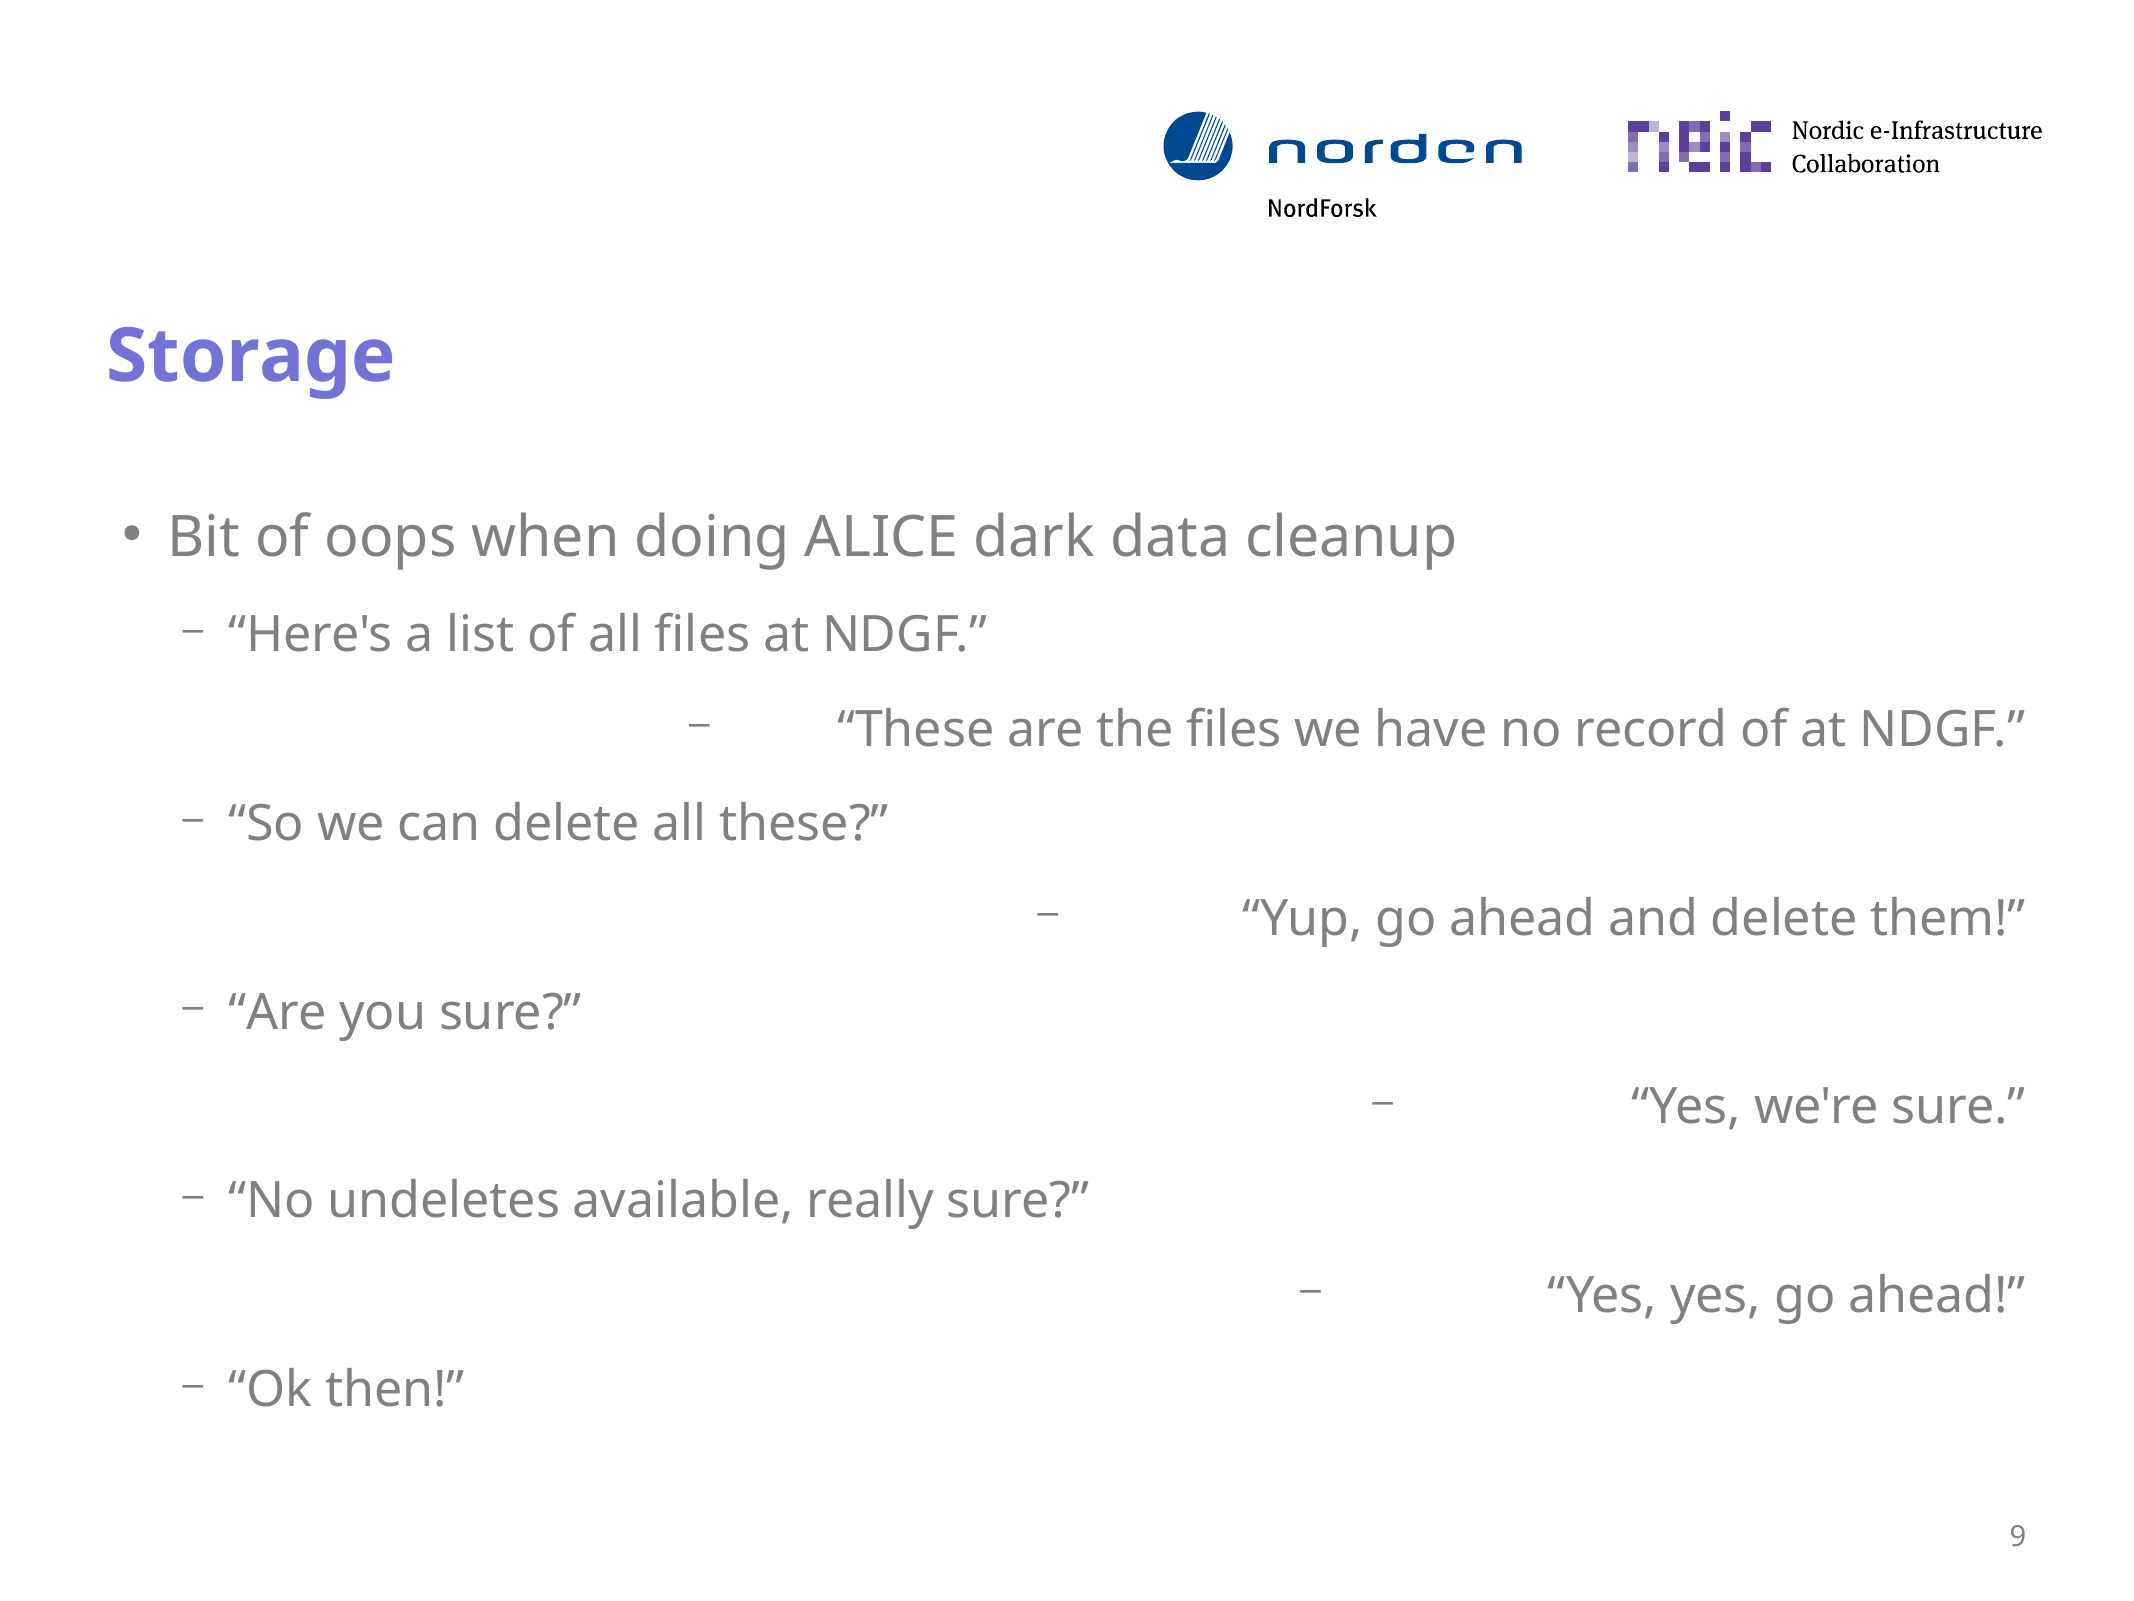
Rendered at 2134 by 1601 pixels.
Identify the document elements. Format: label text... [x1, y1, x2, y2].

title Storage [106, 262, 2027, 444]
list Bit of oops when doing ALICE dark data cleanup “Here's a list of all files at NDGF.” “These are the files we have no record of at NDGF.” “So we can delete all these?” “Yup, go ahead and delete them!” “Are you sure?” “Yes, we're sure.” “No undeletes available, really sure?” “Yes, yes, go ahead!” “Ok then!” [106, 495, 2027, 1424]
